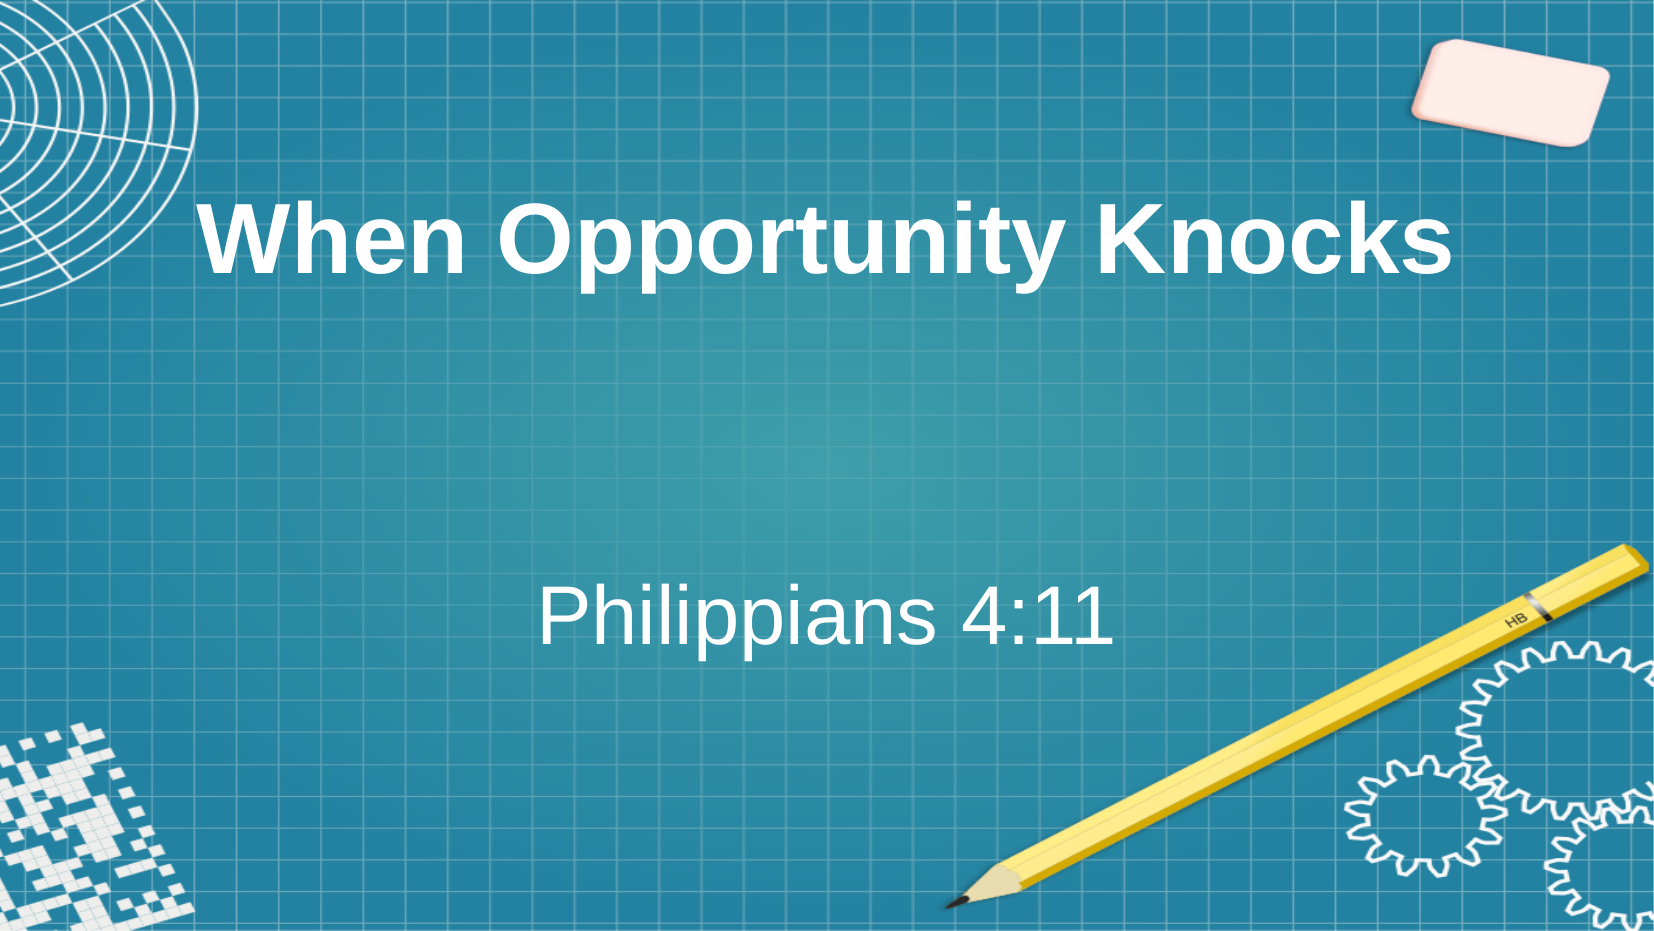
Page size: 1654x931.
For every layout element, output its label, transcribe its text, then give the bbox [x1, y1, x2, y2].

subtitle Philippians 4:11 [82, 389, 1571, 842]
title When Opportunity Knocks [82, 132, 1571, 346]
picture [0, 0, 1654, 931]
